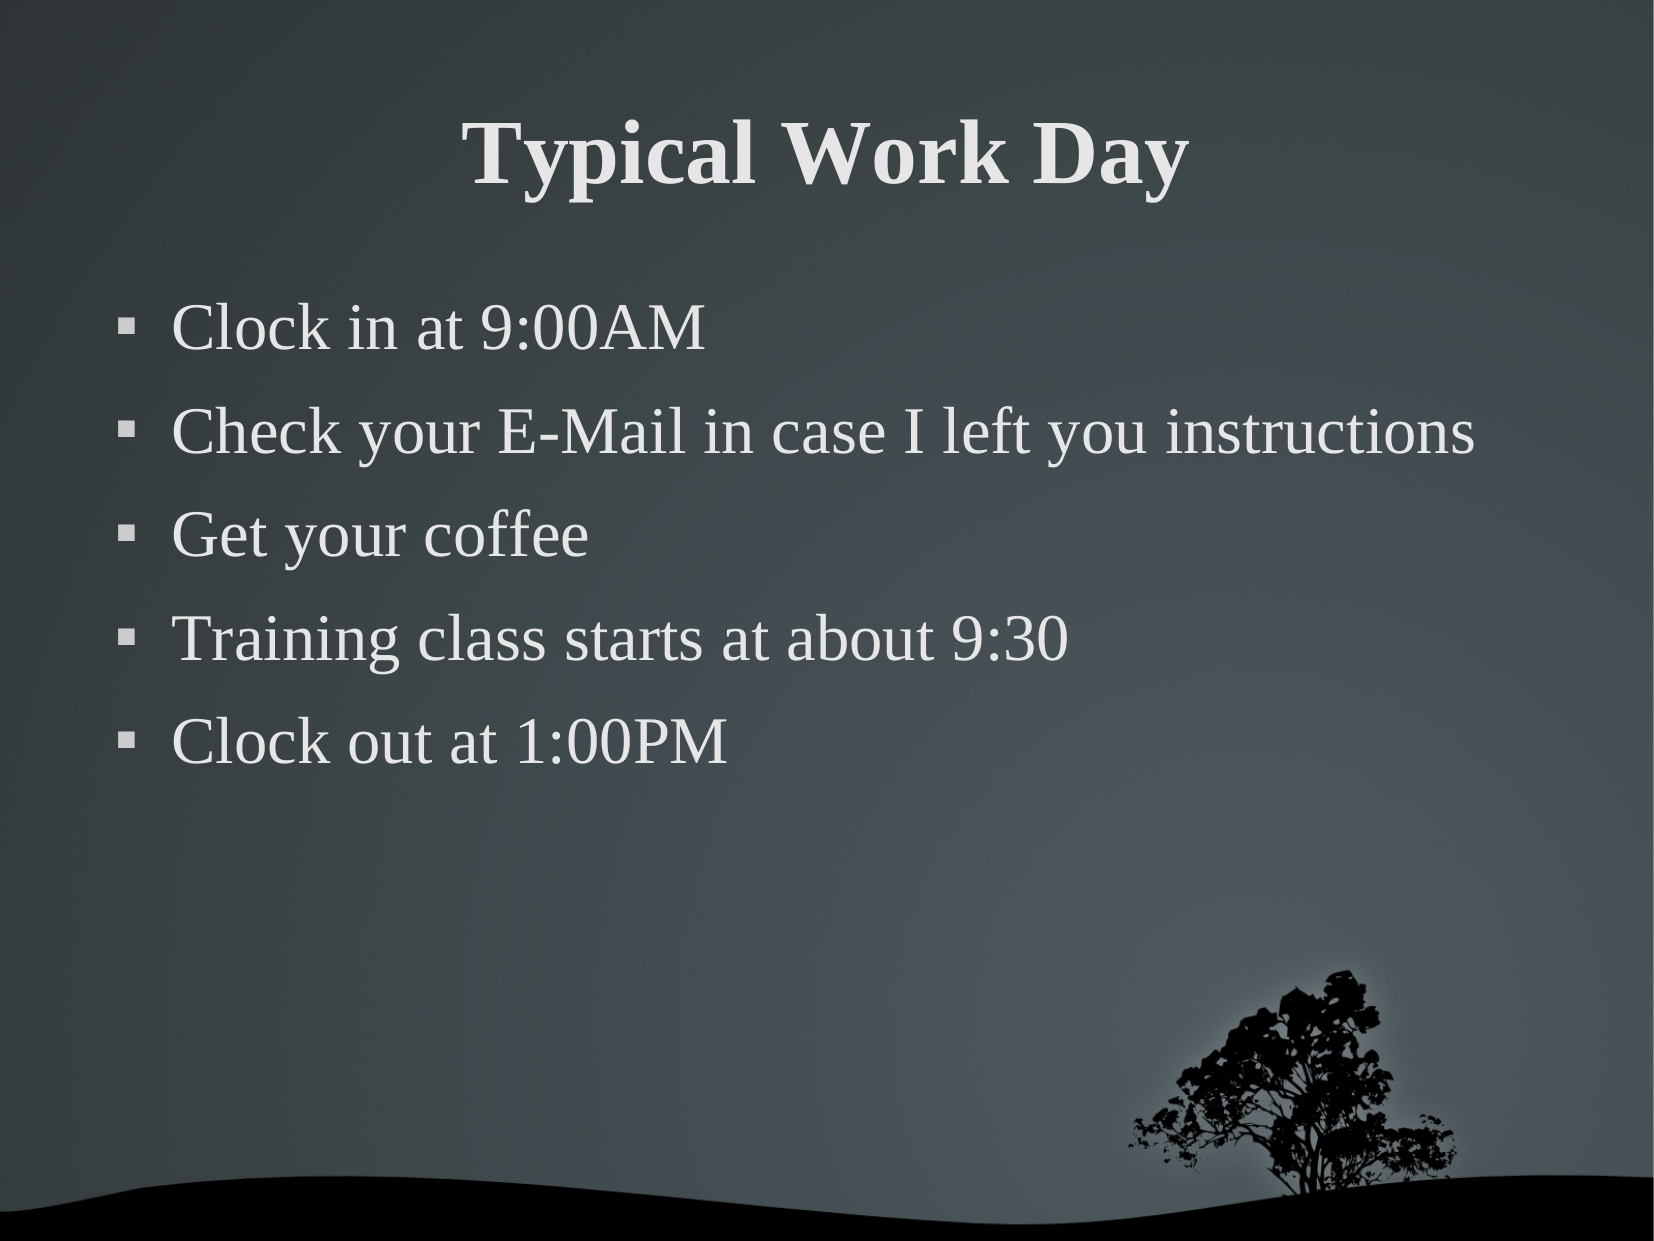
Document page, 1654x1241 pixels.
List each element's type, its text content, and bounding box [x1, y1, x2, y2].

picture [0, 0, 1654, 1241]
list Clock in at 9:00AM Check your E-Mail in case I left you instructions Get your coffee Training class starts at about 9:30 Clock out at 1:00PM [82, 290, 1571, 1109]
title Typical Work Day [82, 49, 1571, 257]
